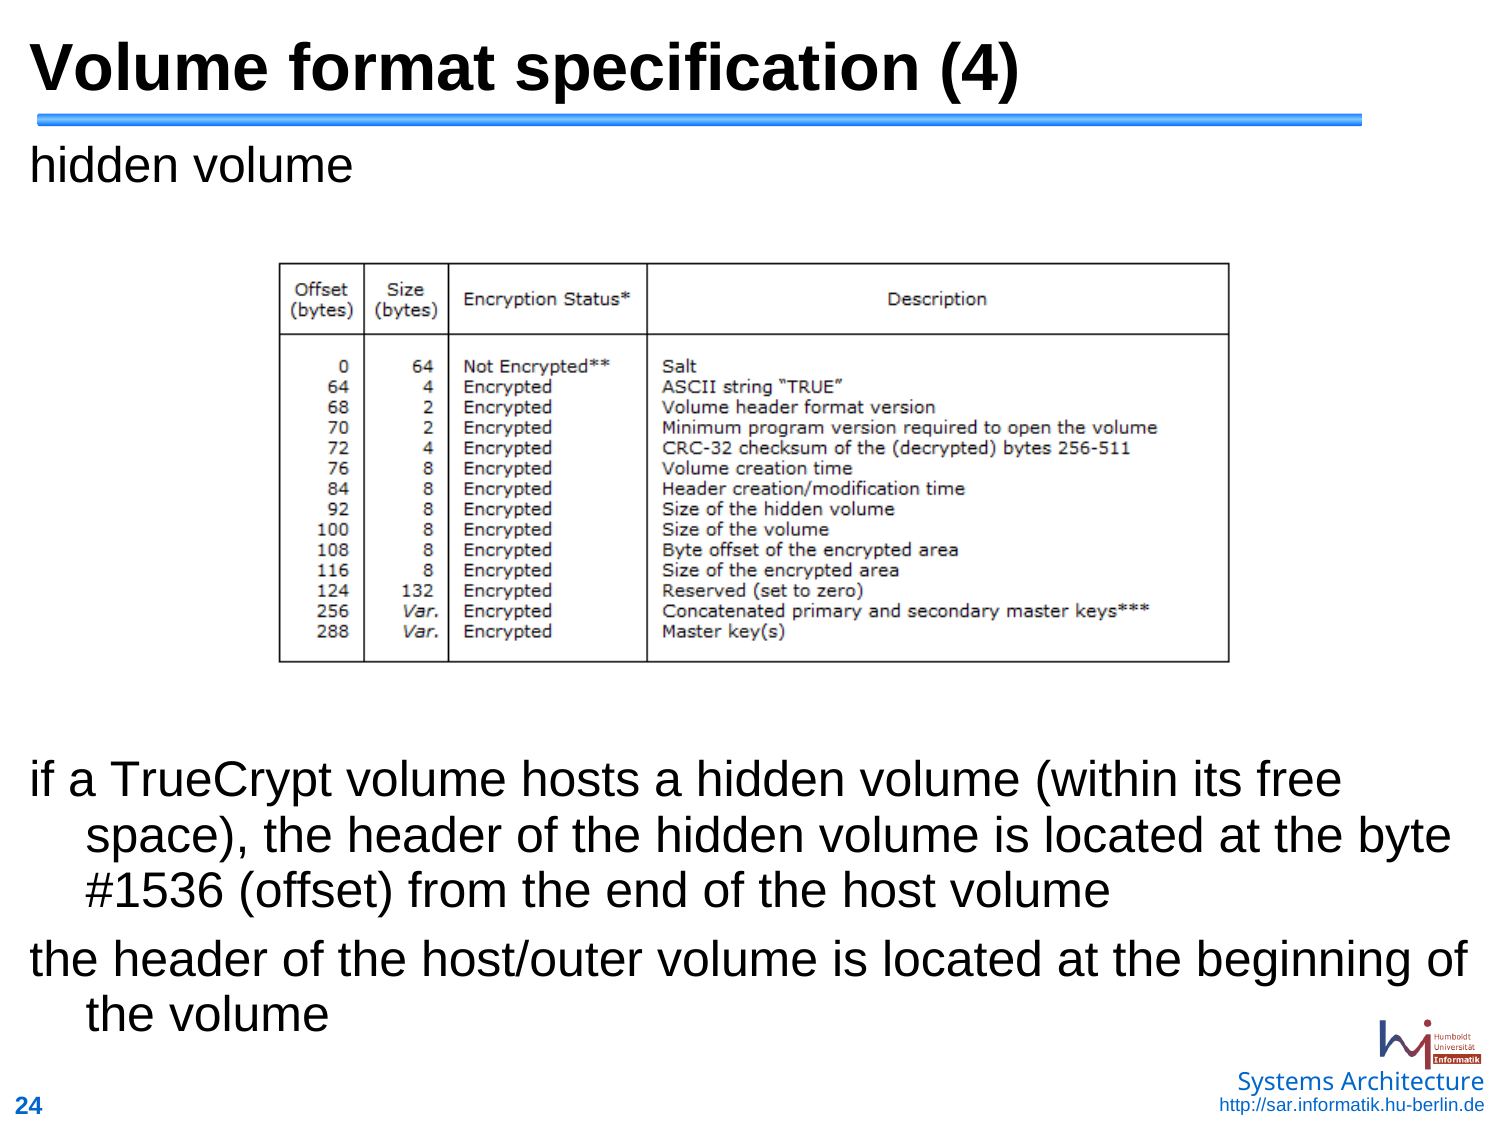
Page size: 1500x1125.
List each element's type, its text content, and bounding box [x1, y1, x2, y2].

picture [1376, 1044, 1483, 1071]
list hidden volume if a TrueCrypt volume hosts a hidden volume (within its free space), the header of the hidden volume is located at the byte #1536 (offset) from the end of the host volume the header of the host/outer volume is located at the beginning of the volume [29, 137, 1500, 1044]
title Volume format specification (4) [29, 26, 1500, 108]
picture [276, 260, 1233, 666]
